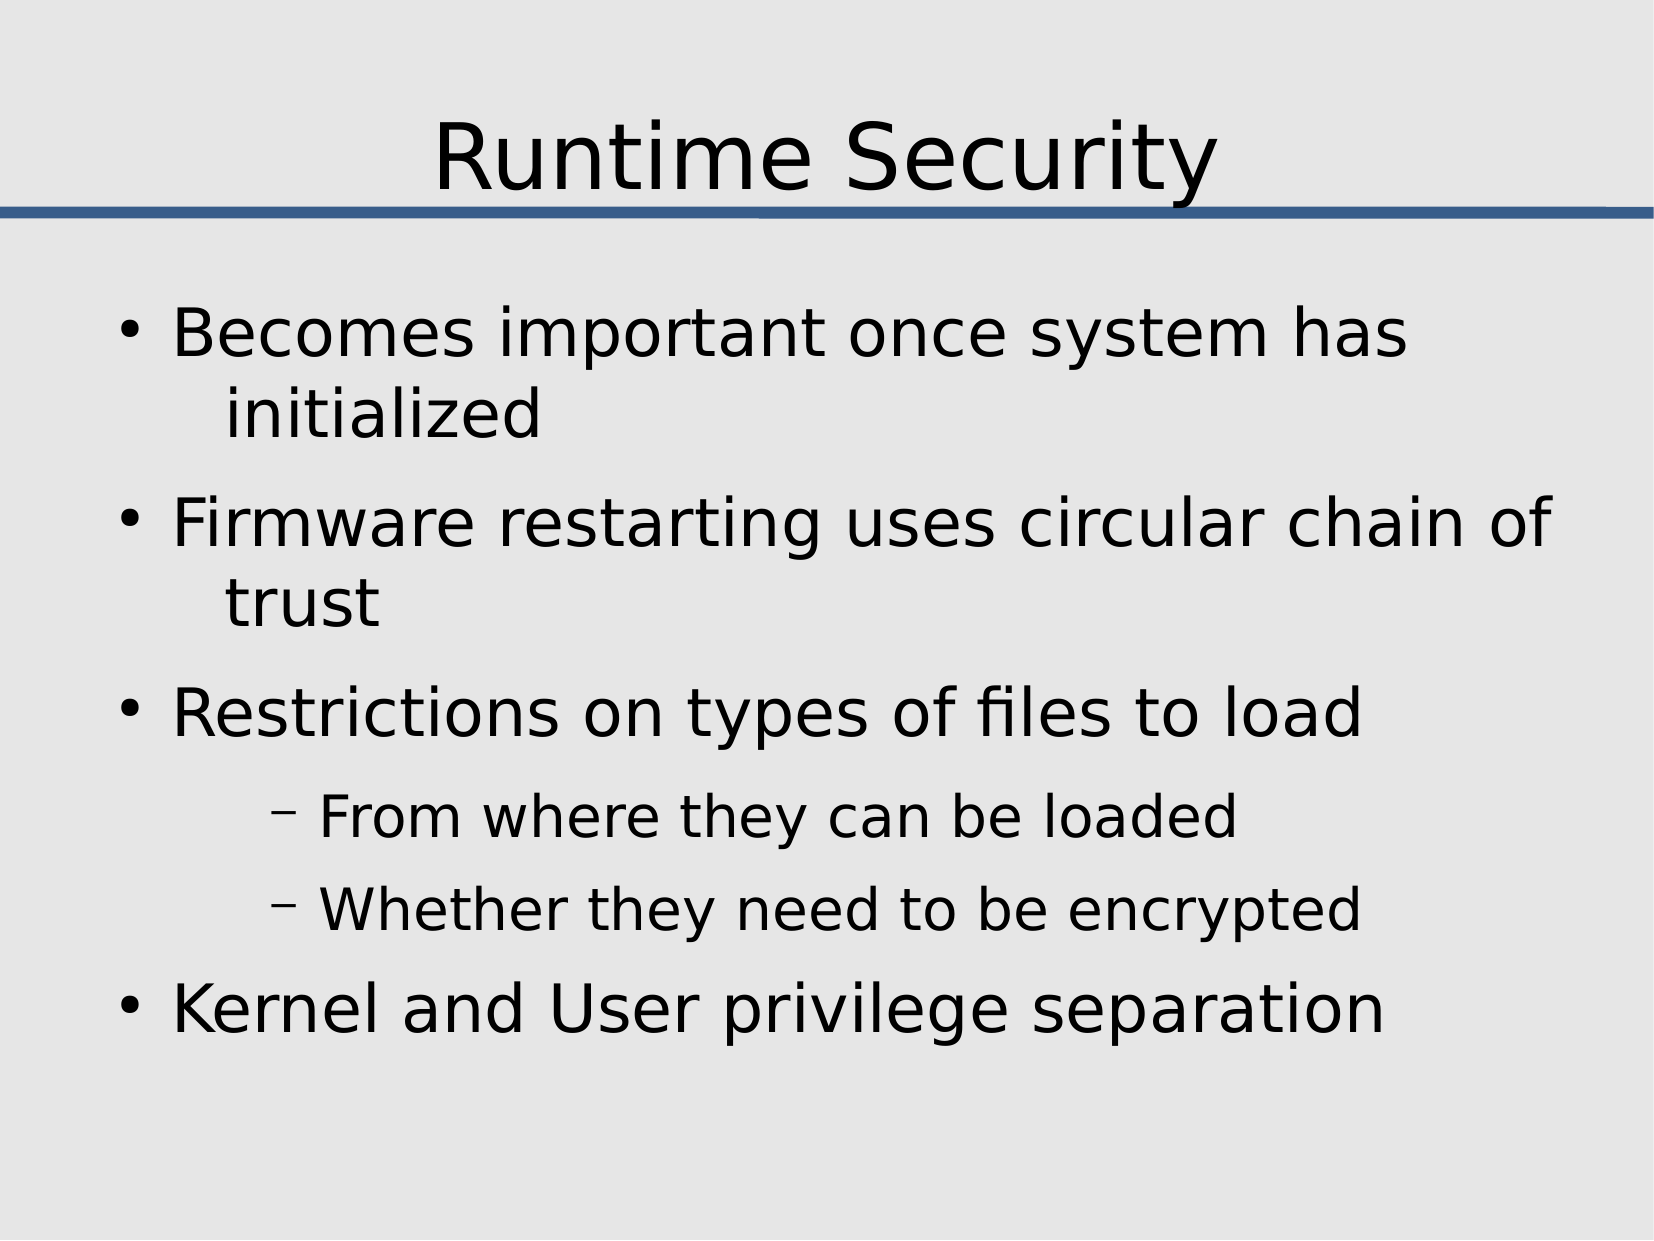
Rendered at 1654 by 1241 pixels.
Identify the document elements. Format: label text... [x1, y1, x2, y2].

title Runtime Security [82, 49, 1571, 257]
list Becomes important once system has initialized Firmware restarting uses circular chain of trust Restrictions on types of files to load From where they can be loaded Whether they need to be encrypted Kernel and User privilege separation [82, 290, 1571, 1094]
